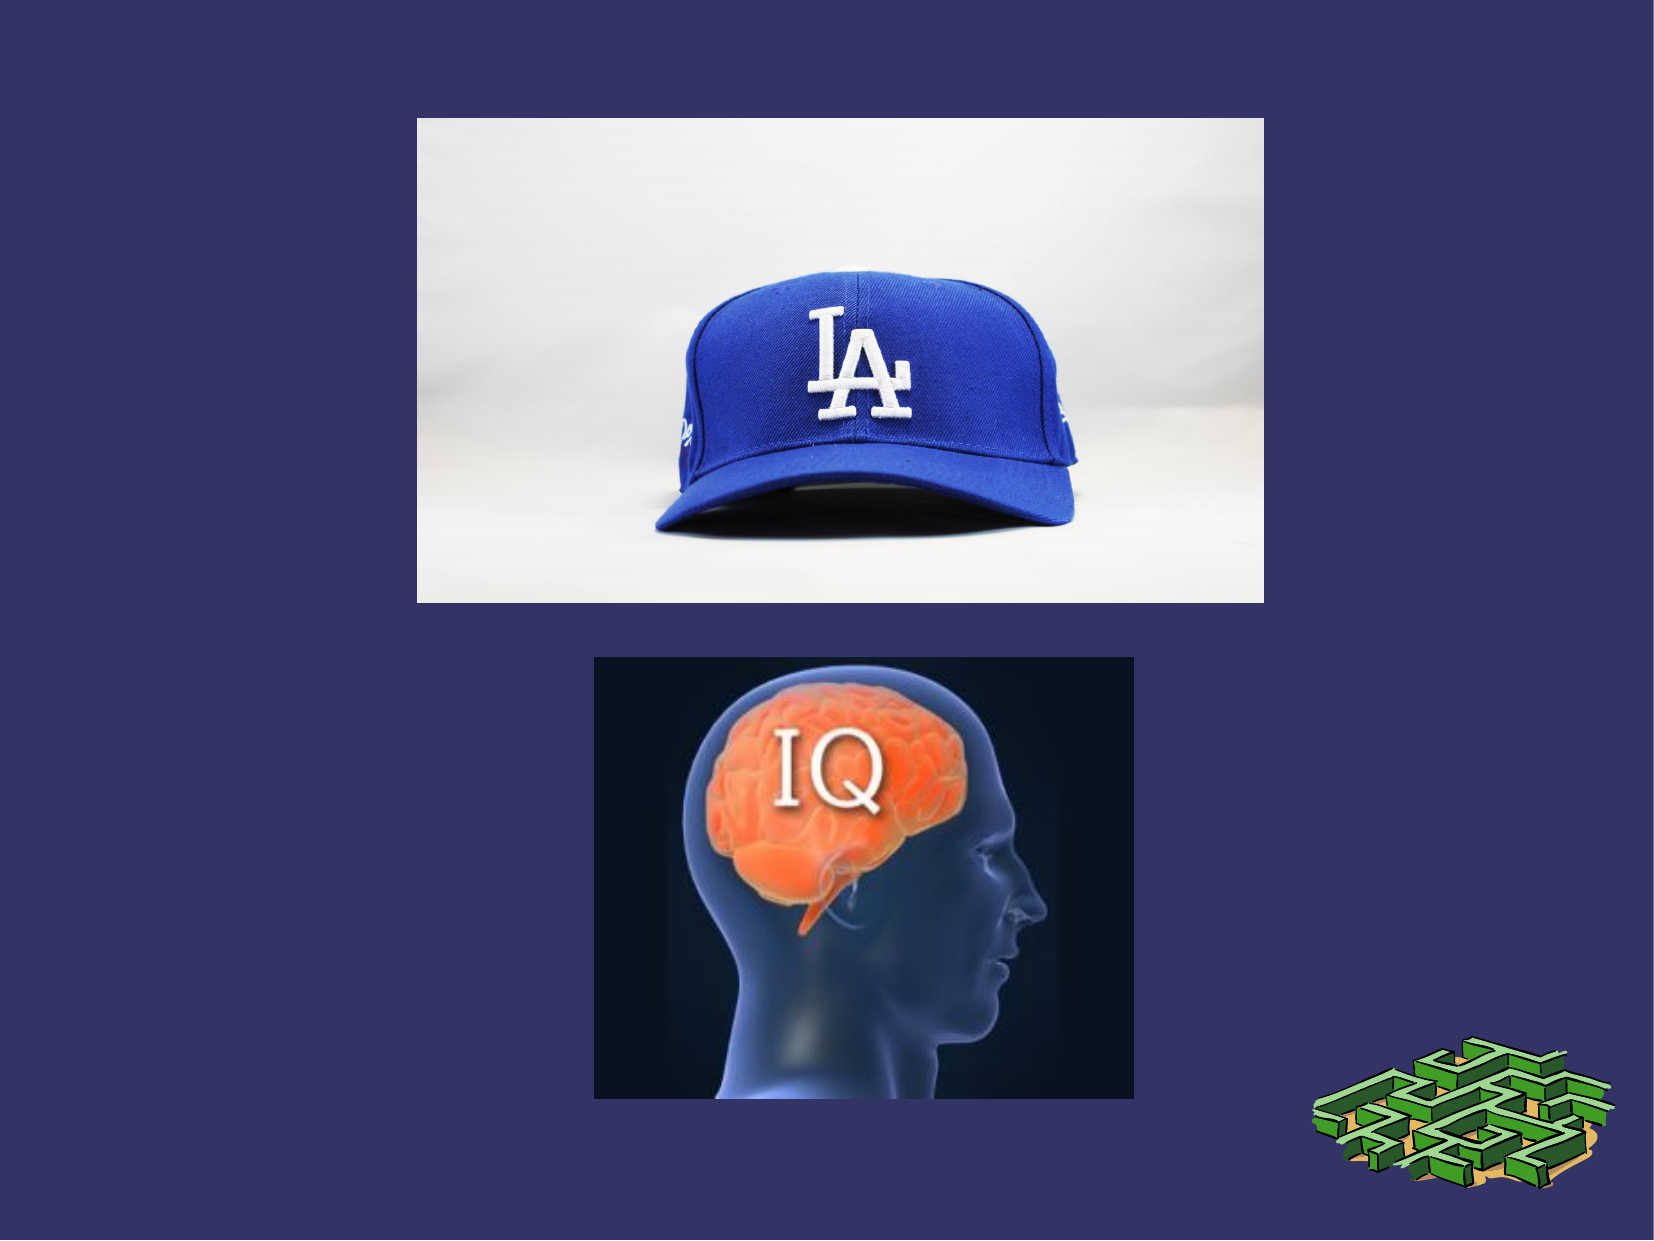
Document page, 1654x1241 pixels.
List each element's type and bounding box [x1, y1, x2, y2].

picture [417, 118, 1264, 603]
picture [594, 657, 1134, 1099]
